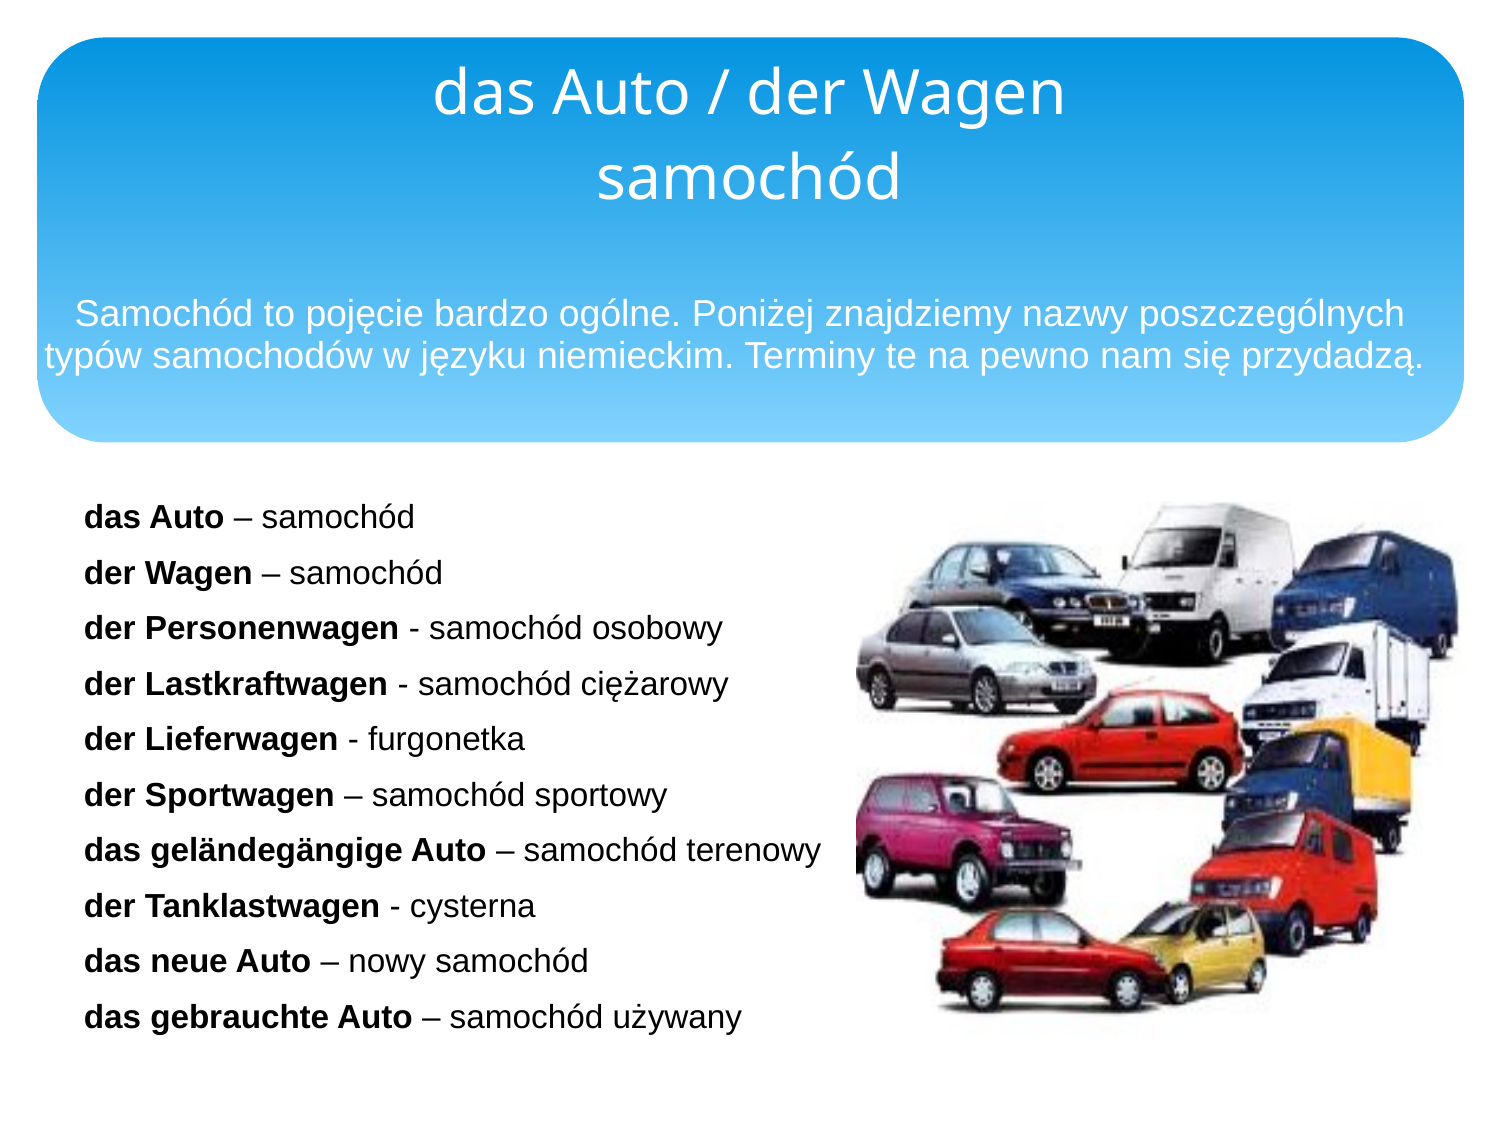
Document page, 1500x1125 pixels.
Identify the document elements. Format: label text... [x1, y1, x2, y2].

subtitle das Auto – samochód der Wagen – samochód der Personenwagen - samochód osobowy der Lastkraftwagen - samochód ciężarowy der Lieferwagen - furgonetka der Sportwagen – samochód sportowy das geländegängige Auto – samochód terenowy der Tanklastwagen - cysterna das neue Auto – nowy samochód das gebrauchte Auto – samochód używany [83, 452, 1418, 1063]
picture [856, 501, 1468, 1042]
text_box Samochód to pojęcie bardzo ogólne. Poniżej znajdziemy nazwy poszczególnych typów samochodów w języku niemieckim. Terminy te na pewno nam się przydadzą. [29, 284, 1446, 384]
title das Auto / der Wagen samochód [75, 55, 1425, 262]
